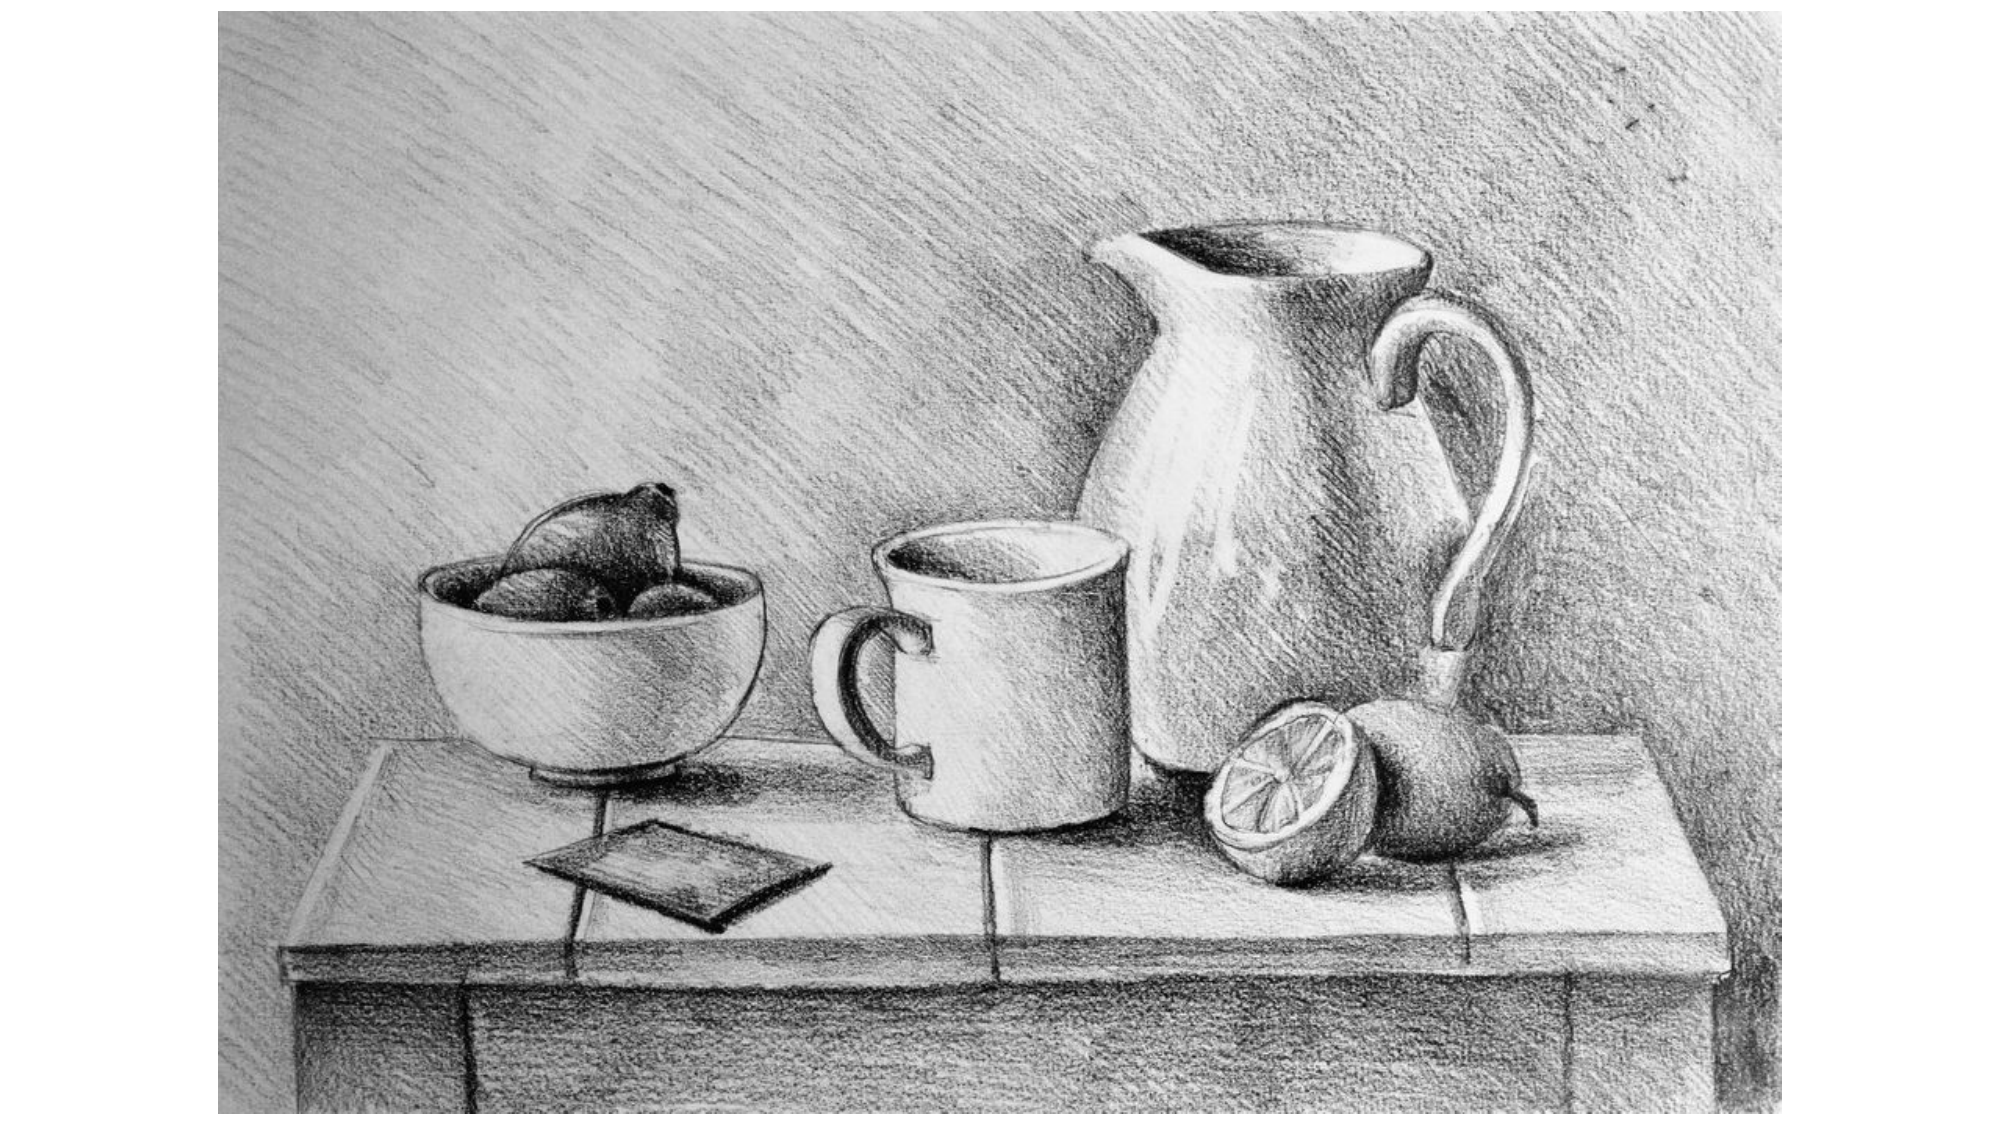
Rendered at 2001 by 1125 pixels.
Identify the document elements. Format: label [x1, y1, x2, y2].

picture [218, 11, 1782, 1114]
